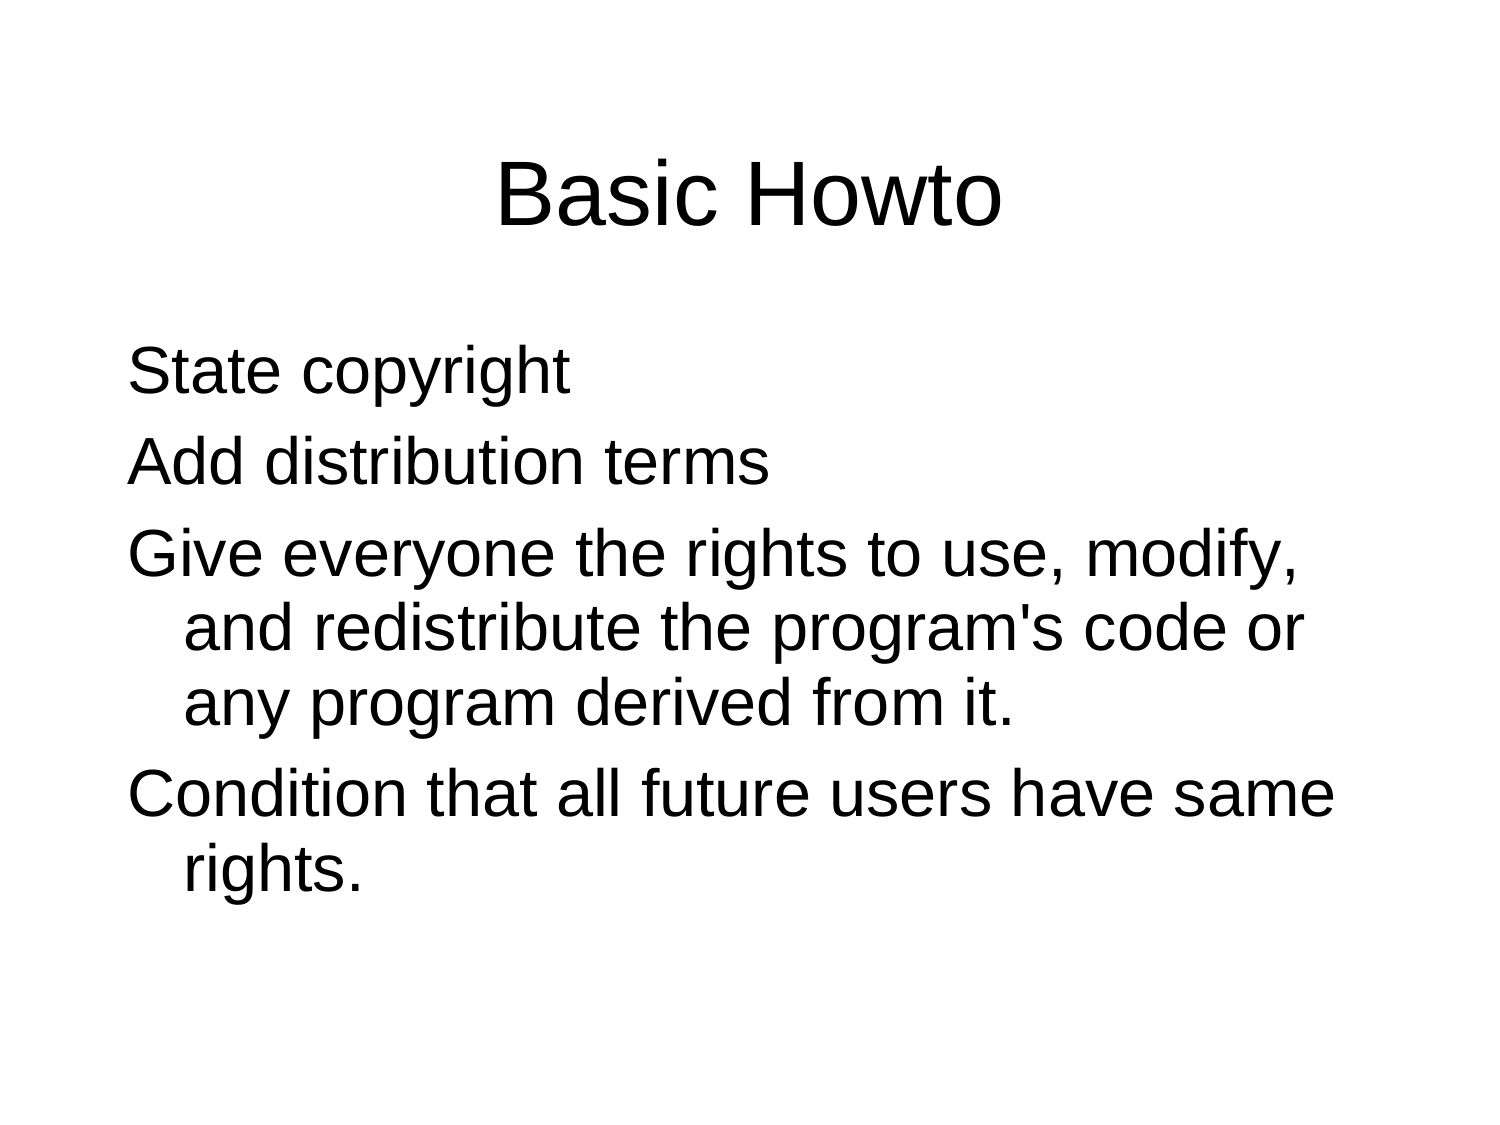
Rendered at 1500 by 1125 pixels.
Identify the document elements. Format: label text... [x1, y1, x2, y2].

list State copyright Add distribution terms Give everyone the rights to use, modify, and redistribute the program's code or any program derived from it. Condition that all future users have same rights. [112, 324, 1388, 1001]
title Basic Howto [112, 99, 1388, 288]
